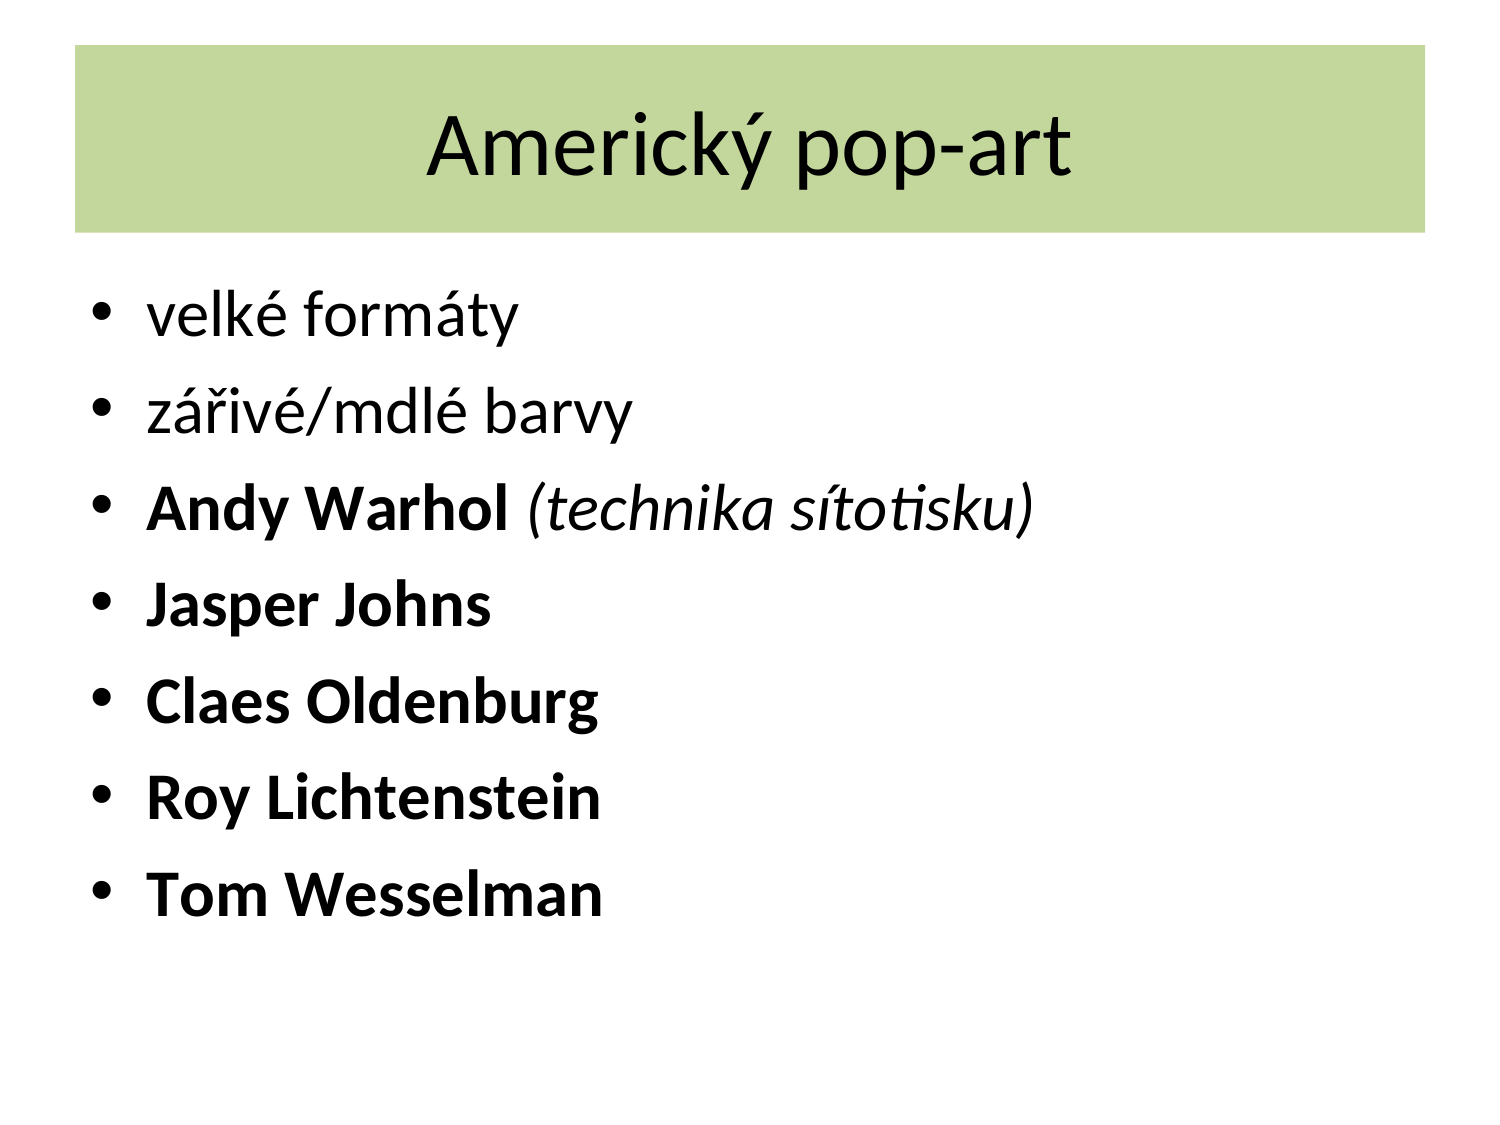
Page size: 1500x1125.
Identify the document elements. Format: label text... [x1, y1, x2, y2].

list velké formáty zářivé/mdlé barvy Andy Warhol (technika sítotisku) Jasper Johns Claes Oldenburg Roy Lichtenstein Tom Wesselman [75, 262, 1426, 1006]
title Americký pop-art [75, 45, 1426, 233]
